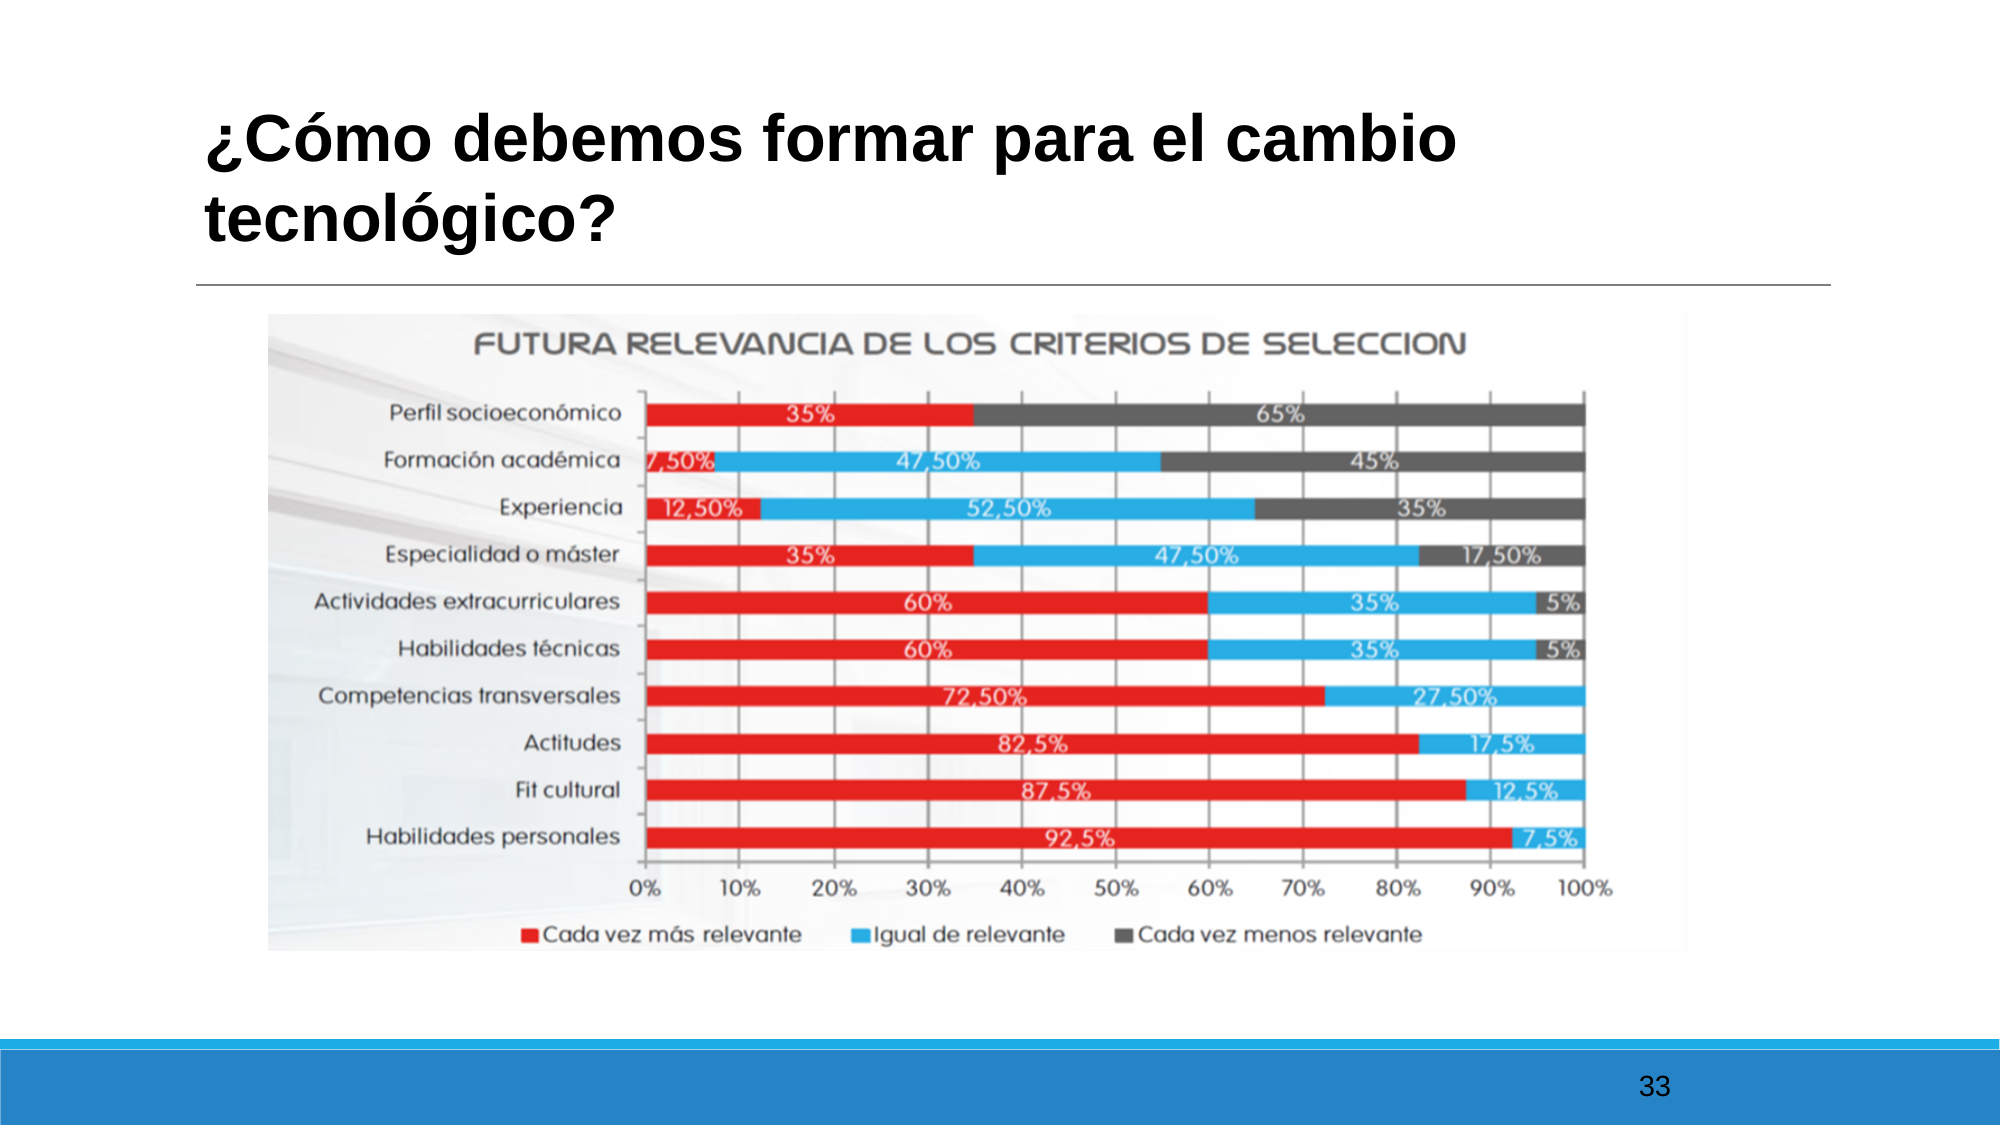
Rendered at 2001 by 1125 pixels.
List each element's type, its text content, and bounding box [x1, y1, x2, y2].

picture [268, 314, 1688, 951]
slide_number <número> [1624, 1059, 1840, 1120]
title ¿Cómo debemos formar para el cambio tecnológico? [189, 86, 1840, 325]
